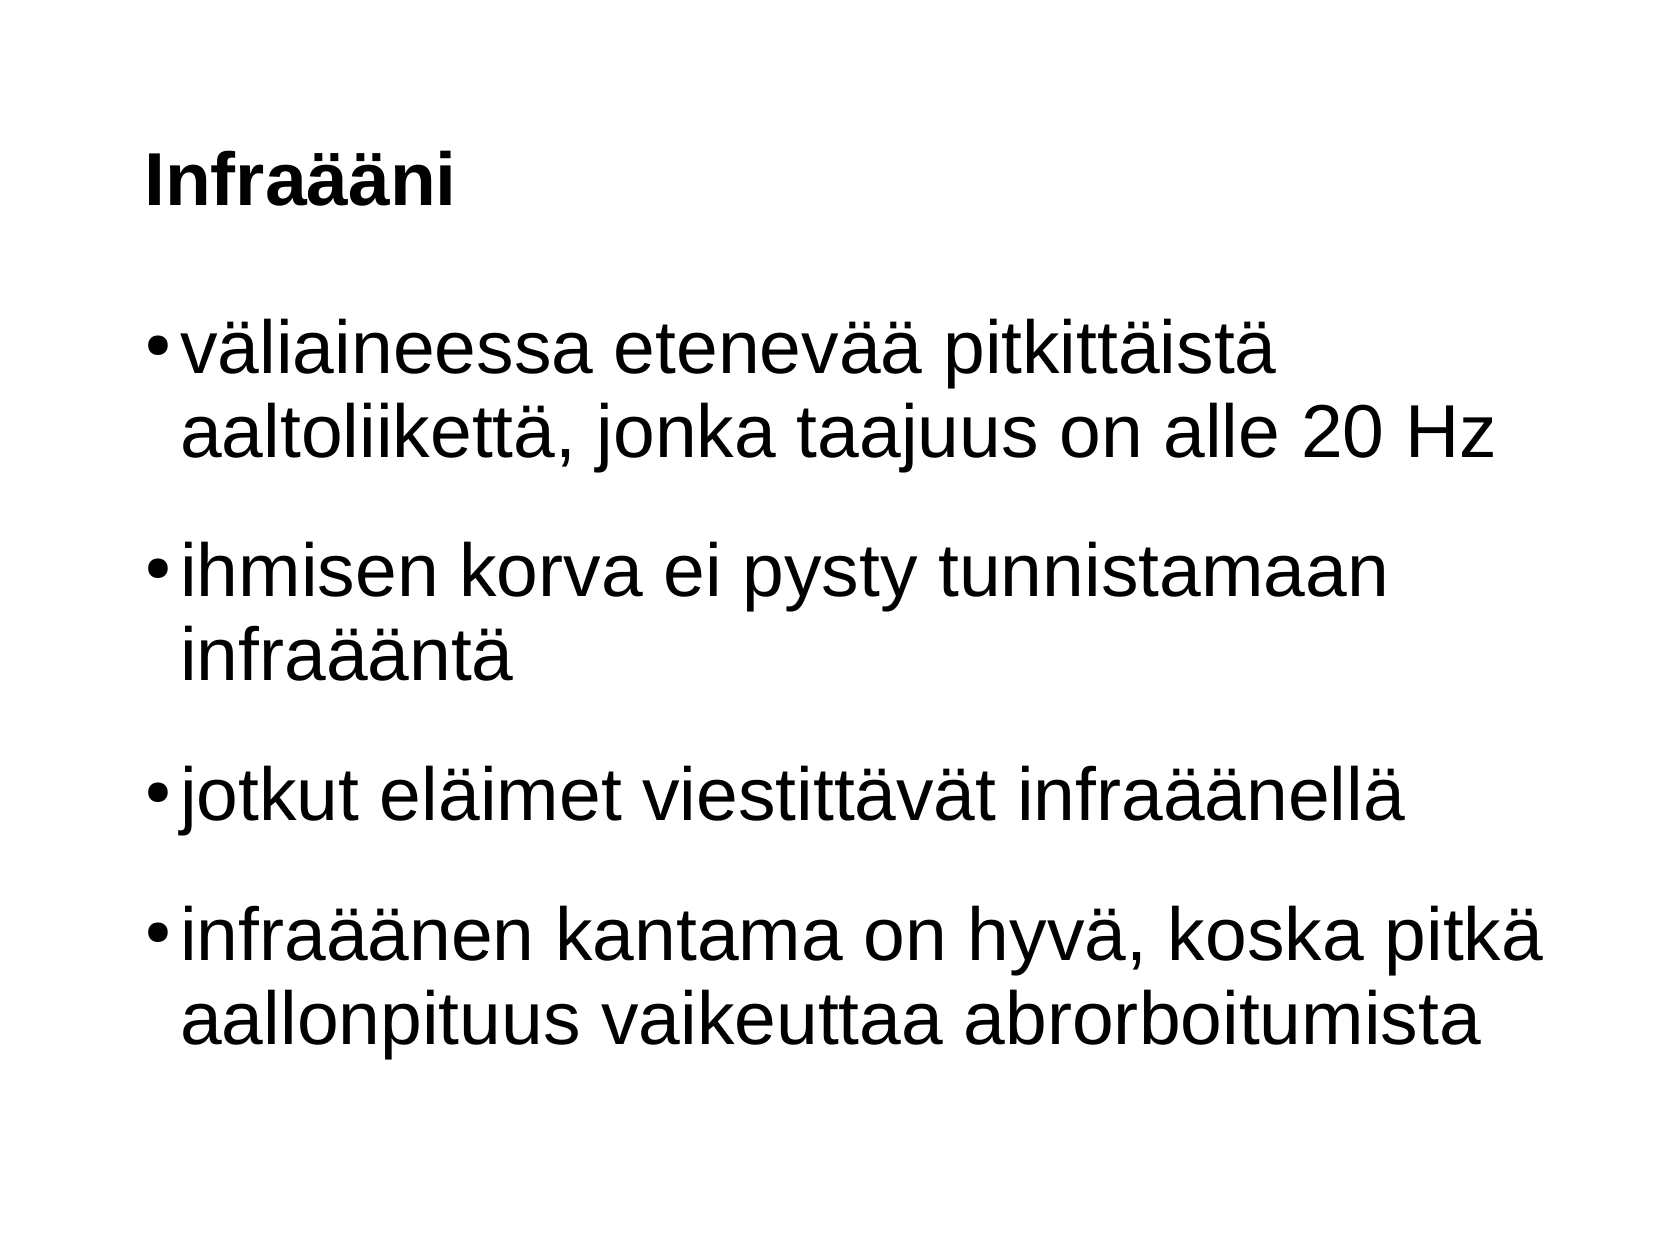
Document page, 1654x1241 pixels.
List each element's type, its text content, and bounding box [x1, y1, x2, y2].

text_box Infraääni väliaineessa etenevää pitkittäistä aaltoliikettä, jonka taajuus on alle 20 Hz ihmisen korva ei pysty tunnistamaan infraääntä jotkut eläimet viestittävät infraäänellä infraäänen kantama on hyvä, koska pitkä aallonpituus vaikeuttaa abrorboitumista [129, 129, 1619, 1069]
